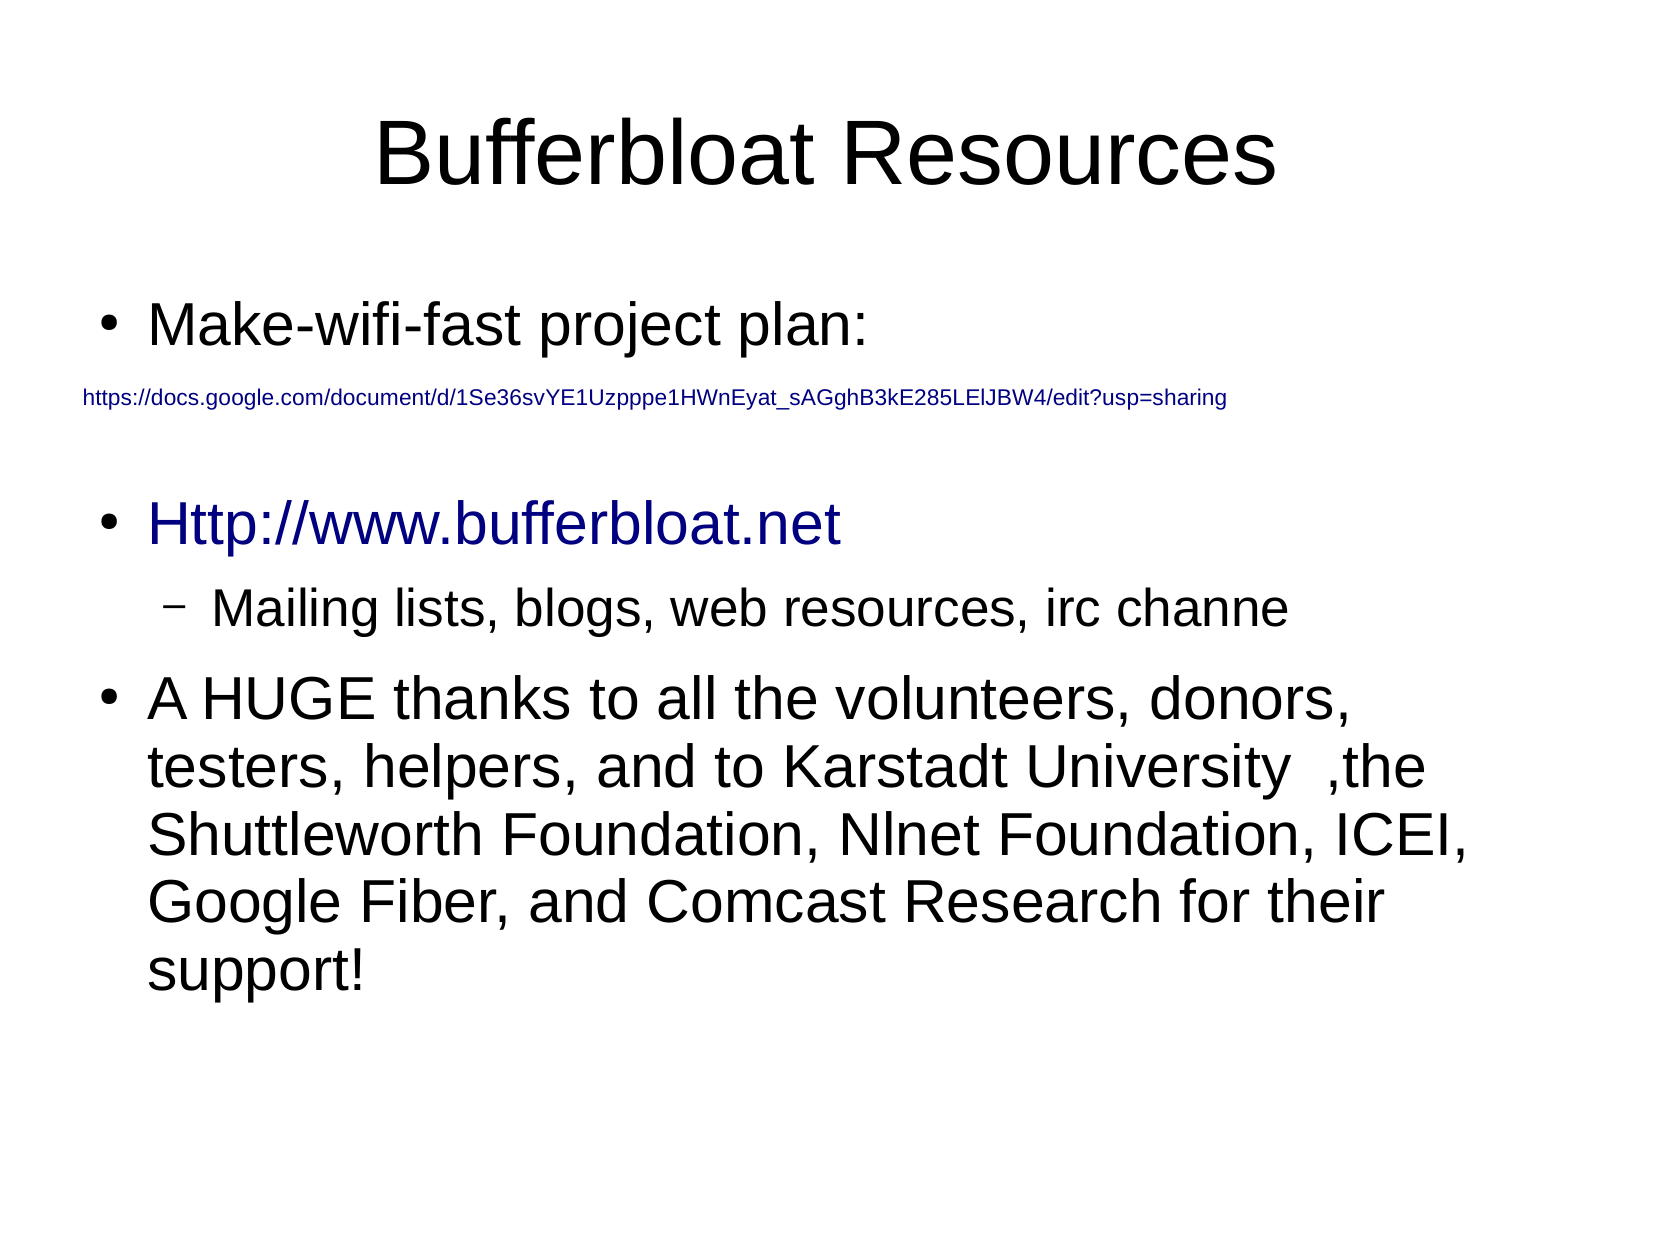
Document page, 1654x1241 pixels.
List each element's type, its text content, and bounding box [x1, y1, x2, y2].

title Bufferbloat Resources [82, 49, 1571, 257]
list Make-wifi-fast project plan: https://docs.google.com/document/d/1Se36svYE1Uzpppe1HWnEyat_sAGghB3kE285LElJBW4/edit?usp=sharing Http://www.bufferbloat.net Mailing lists, blogs, web resources, irc channe A HUGE thanks to all the volunteers, donors, testers, helpers, and to Karstadt University ,the Shuttleworth Foundation, Nlnet Foundation, ICEI, Google Fiber, and Comcast Research for their support! [82, 290, 1571, 1010]
